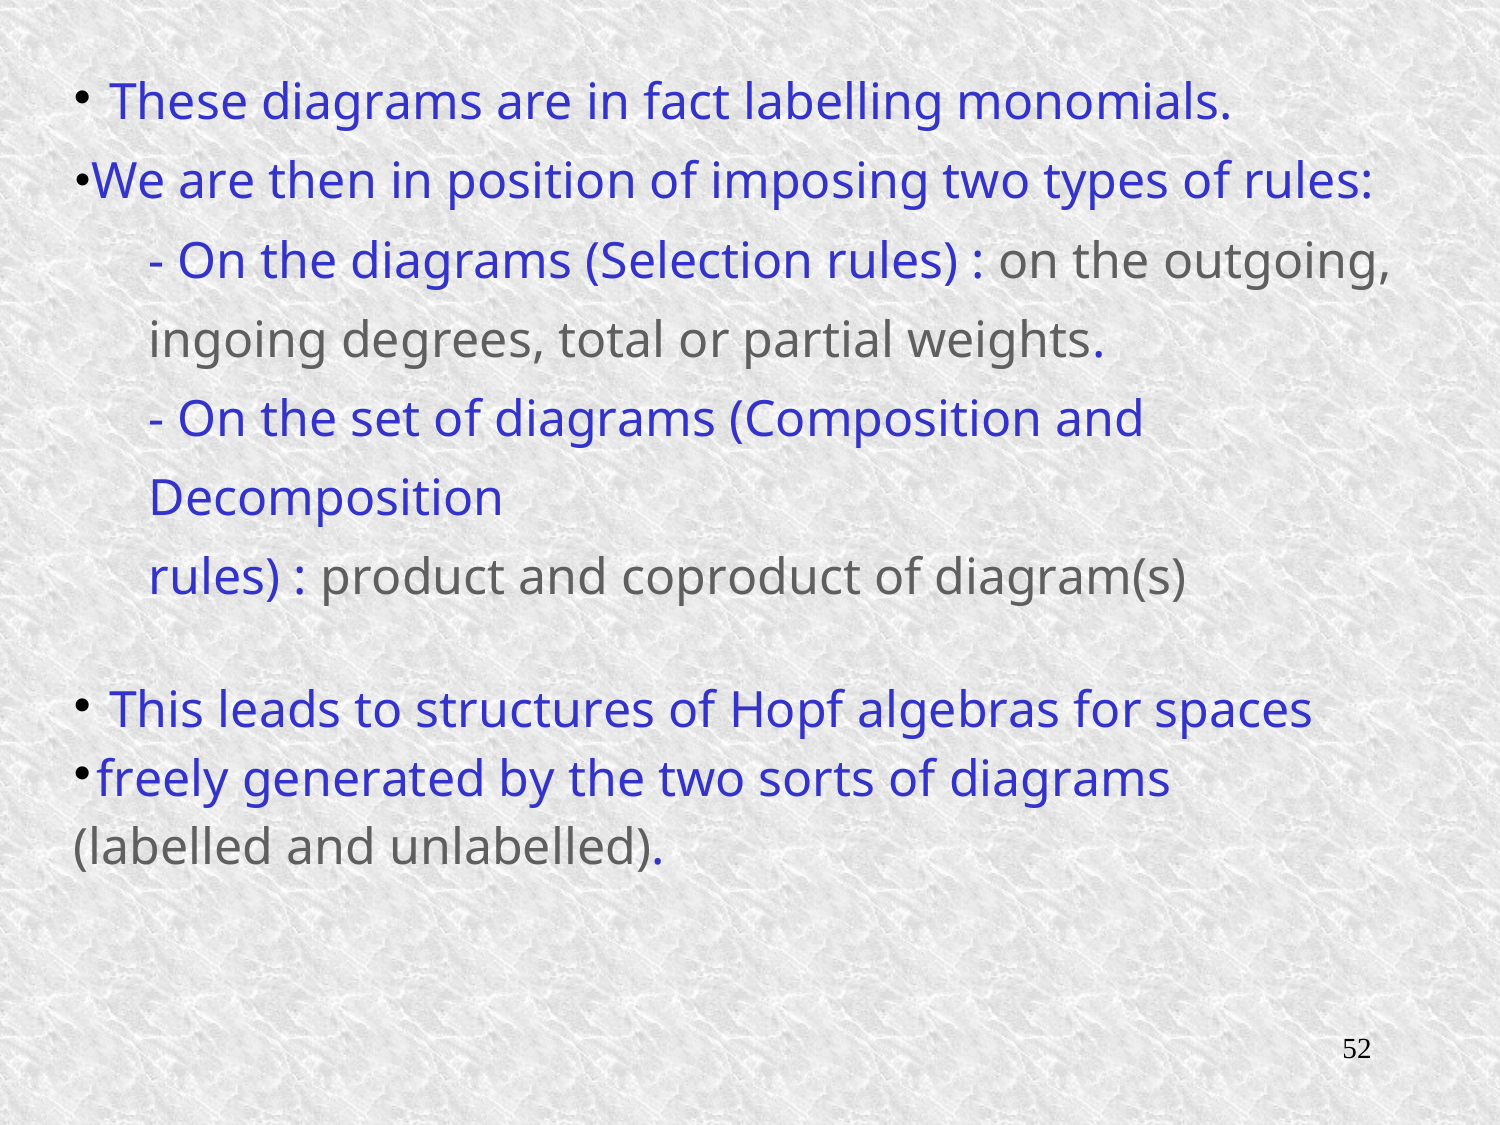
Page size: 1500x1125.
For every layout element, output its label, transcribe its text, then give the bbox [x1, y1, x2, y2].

text_box These diagrams are in fact labelling monomials. We are then in position of imposing two types of rules: - On the diagrams (Selection rules) : on the outgoing, ingoing degrees, total or partial weights. - On the set of diagrams (Composition and Decomposition rules) : product and coproduct of diagram(s) This leads to structures of Hopf algebras for spaces freely generated by the two sorts of diagrams (labelled and unlabelled). [59, 58, 1447, 956]
picture [0, 0, 1500, 1125]
